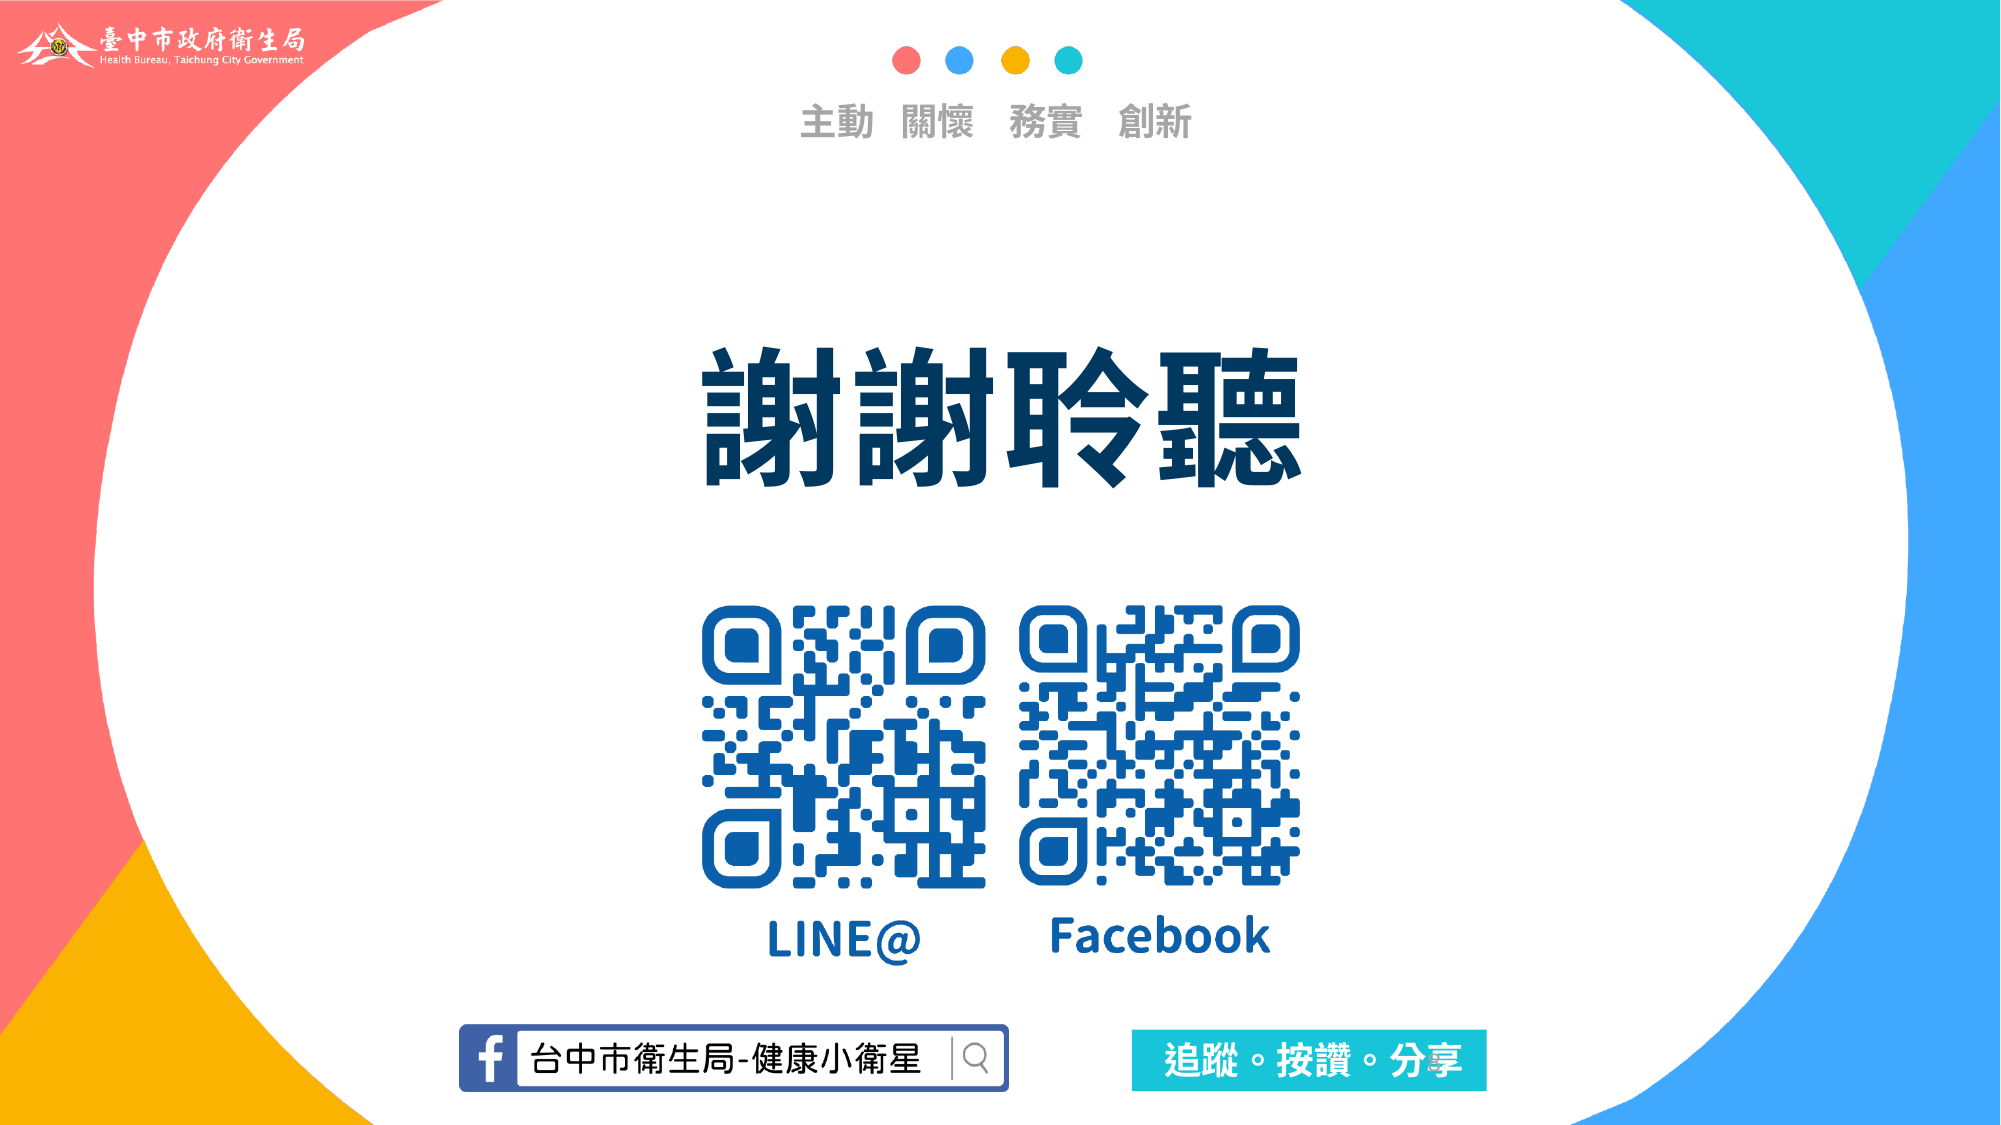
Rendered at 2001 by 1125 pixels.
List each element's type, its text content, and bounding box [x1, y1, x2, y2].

text_box [662, 1031, 1338, 1092]
text_box 8 [1412, 1031, 1973, 1092]
title 謝謝聆聽 [466, 260, 1534, 592]
